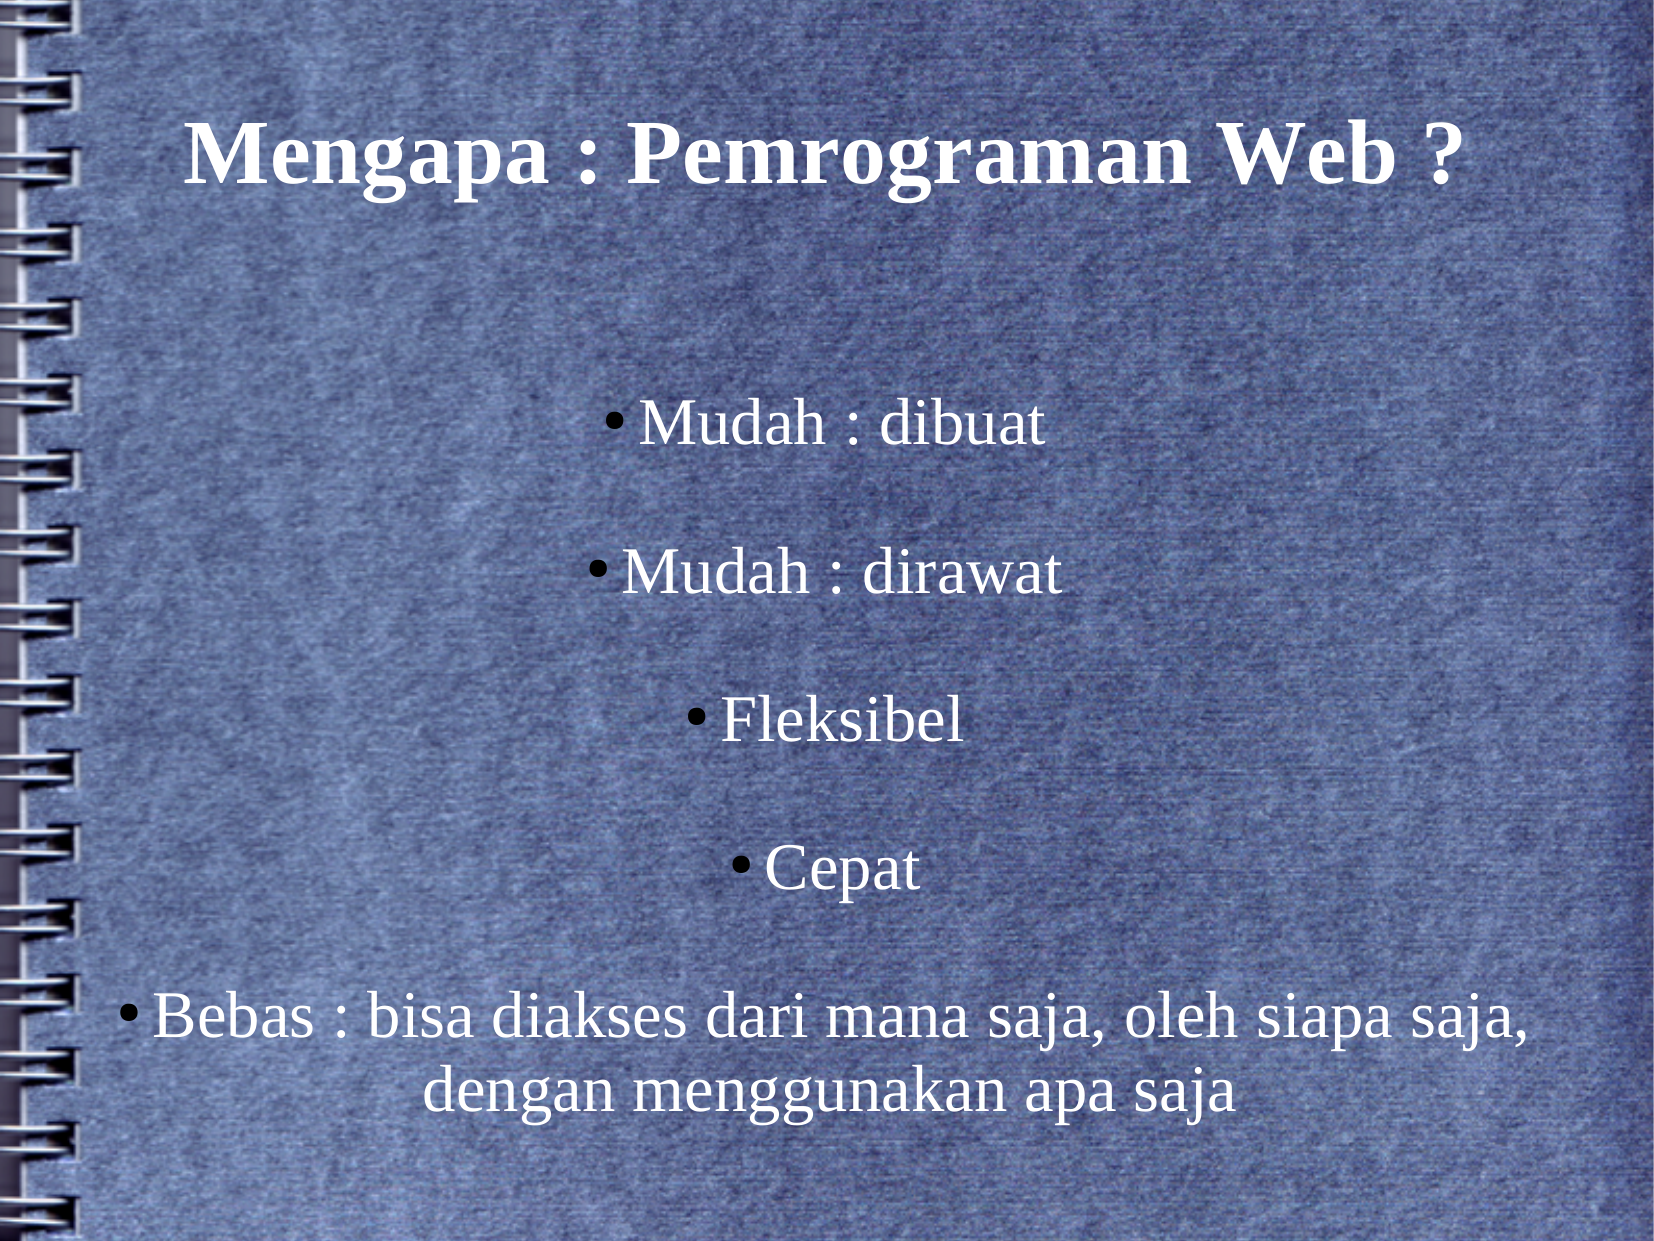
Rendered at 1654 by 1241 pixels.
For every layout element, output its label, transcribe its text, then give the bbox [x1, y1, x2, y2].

subtitle Mudah : dibuat Mudah : dirawat Fleksibel Cepat Bebas : bisa diakses dari mana saja, oleh siapa saja, dengan menggunakan apa saja [86, 385, 1576, 1201]
title Mengapa : Pemrograman Web ? [82, 56, 1571, 250]
picture [0, 0, 1654, 1241]
